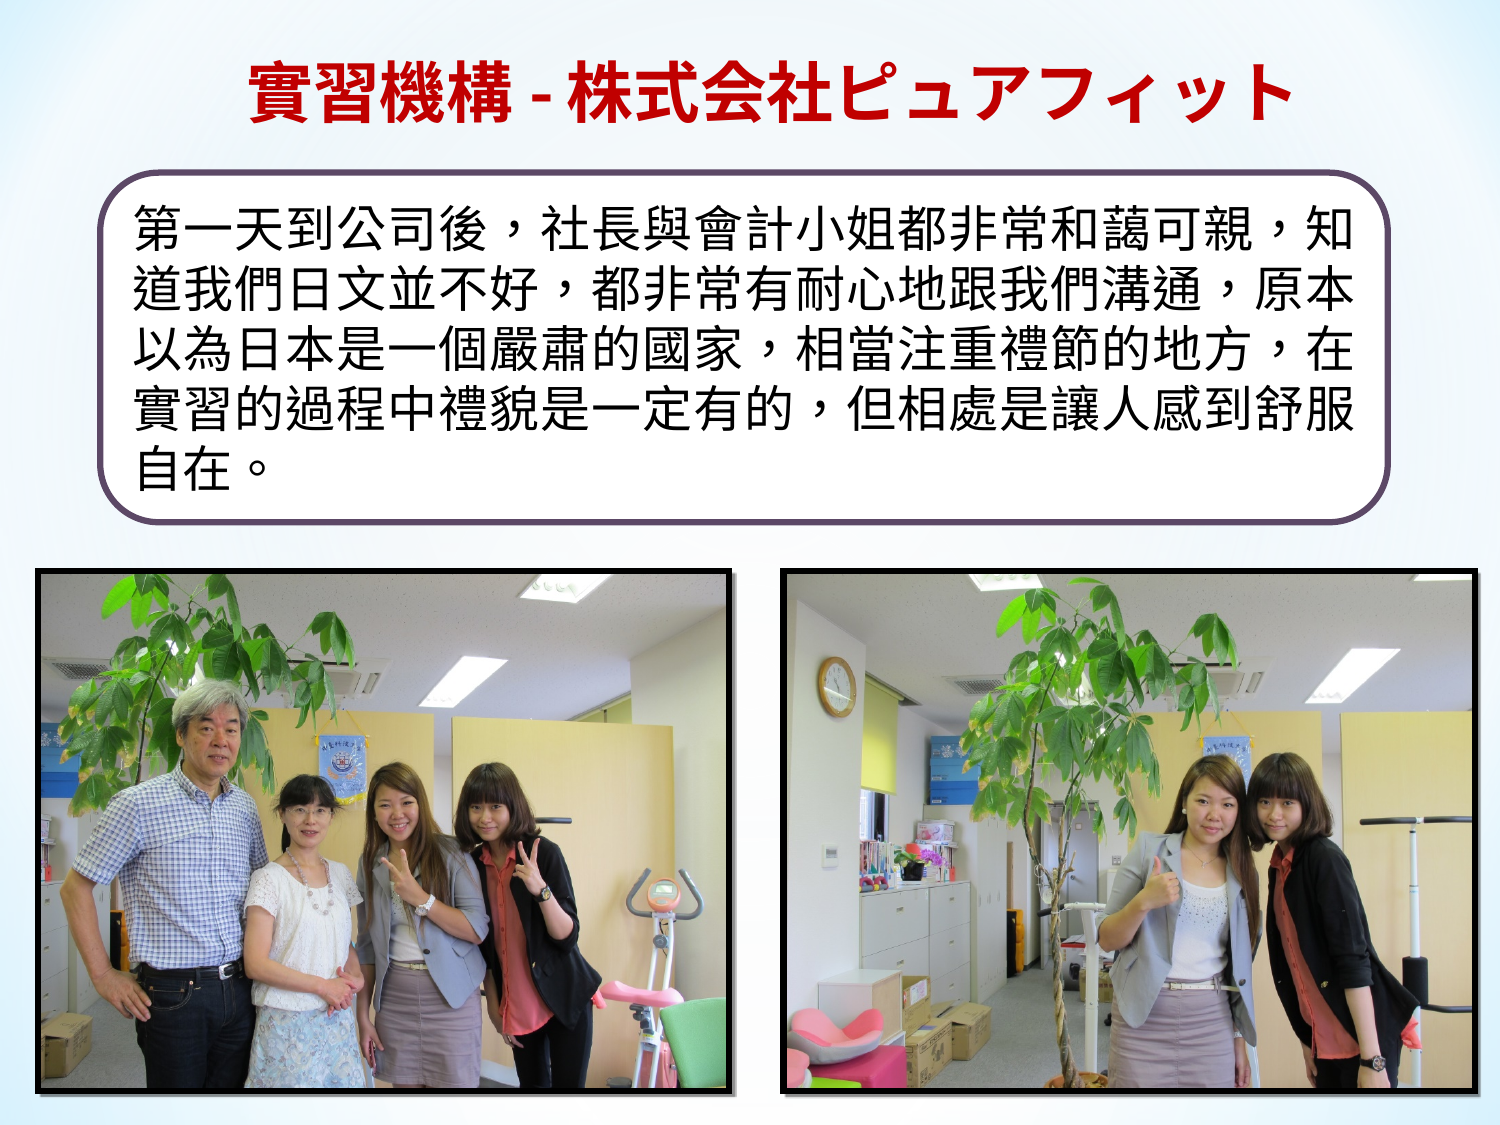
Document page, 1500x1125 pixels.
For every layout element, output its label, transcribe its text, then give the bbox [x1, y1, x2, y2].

text_box 第一天到公司後，社長與會計小姐都非常和藹可親，知道我們日文並不好，都非常有耐心地跟我們溝通，原本以為日本是一個嚴肅的國家，相當注重禮節的地方，在實習的過程中禮貌是一定有的，但相處是讓人感到舒服自在。 [100, 172, 1388, 523]
text_box 實習機構-株式会社ピュアフィット [183, 42, 1365, 139]
picture [0, 0, 1500, 1125]
